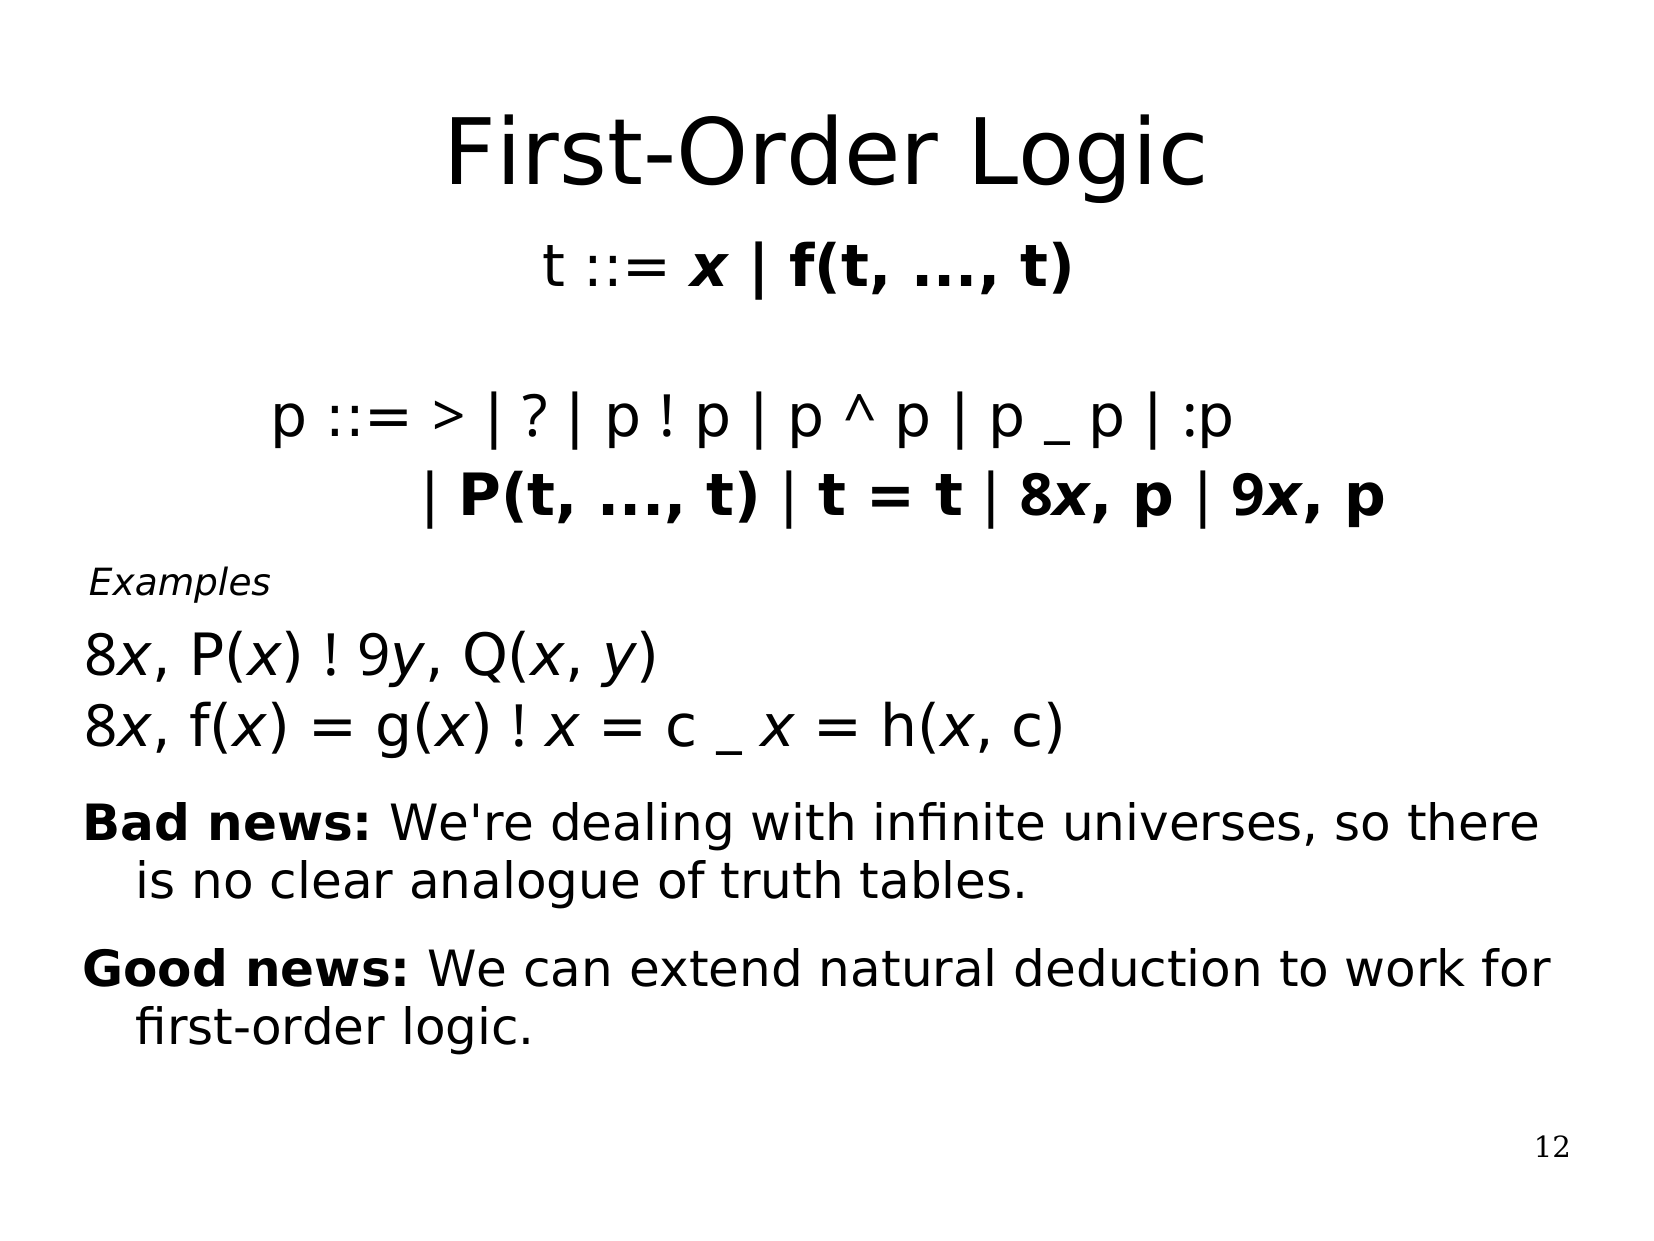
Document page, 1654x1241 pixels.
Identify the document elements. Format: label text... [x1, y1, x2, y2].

text_box p ::= > | ? | p ! p | p ^ p | p _ p | :p | P(t, ..., t) | t = t | 8x, p | 9x, p [255, 366, 1399, 602]
text_box t ::= x | f(t, ..., t) [527, 225, 1126, 308]
list Bad news: We're dealing with infinite universes, so there is no clear analogue of truth tables. Good news: We can extend natural deduction to work for first-order logic. [65, 793, 1554, 1201]
text_box 8x, f(x) = g(x) ! x = c _ x = h(x, c) [69, 676, 1134, 793]
title First-Order Logic [82, 49, 1571, 257]
text_box 8x, P(x) ! 9y, Q(x, y) [69, 605, 713, 676]
text_box Examples [74, 553, 283, 613]
